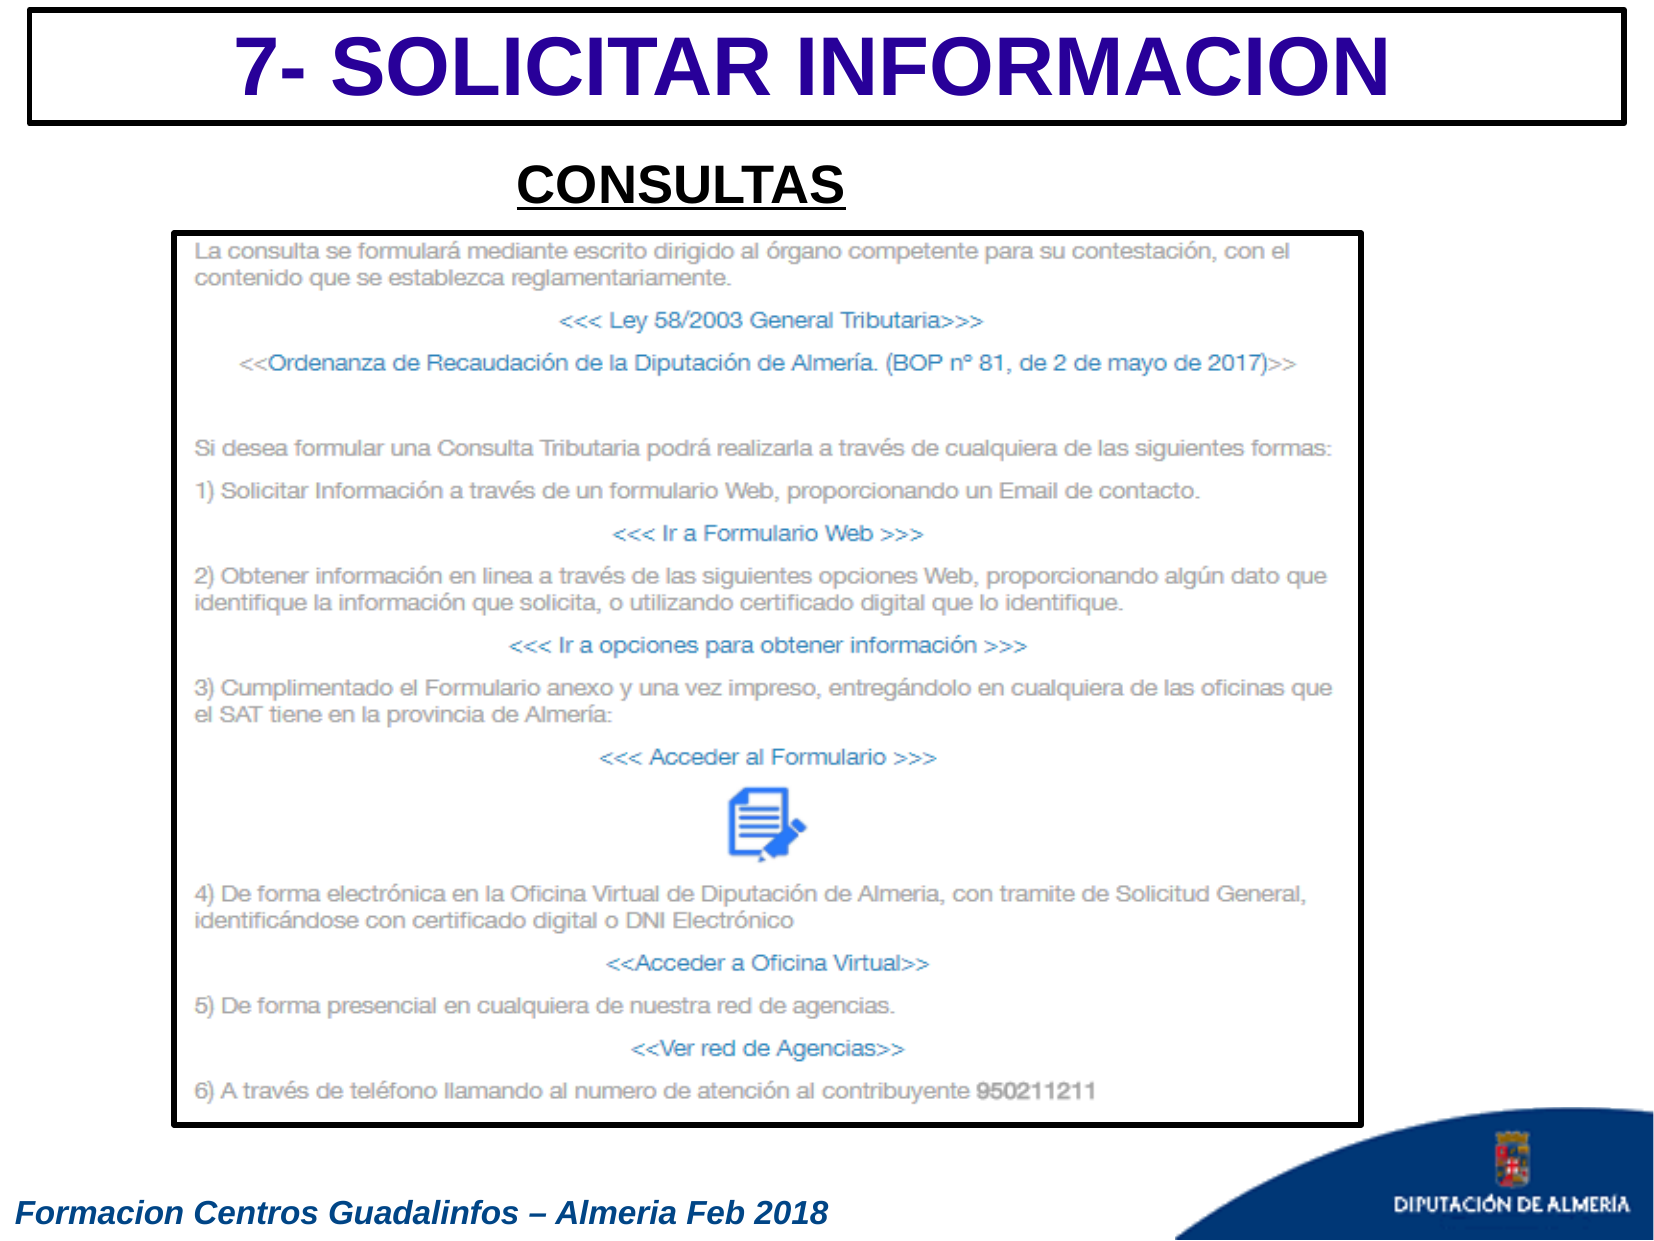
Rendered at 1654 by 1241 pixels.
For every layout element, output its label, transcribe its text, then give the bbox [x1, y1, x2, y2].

text_box CONSULTAS [501, 147, 1418, 225]
text_box Formacion Centros Guadalinfos – Almeria Feb 2018 [0, 1187, 845, 1240]
picture [177, 236, 1359, 1123]
picture [1175, 1107, 1654, 1241]
text_box 7- SOLICITAR INFORMACION [29, 9, 1625, 124]
